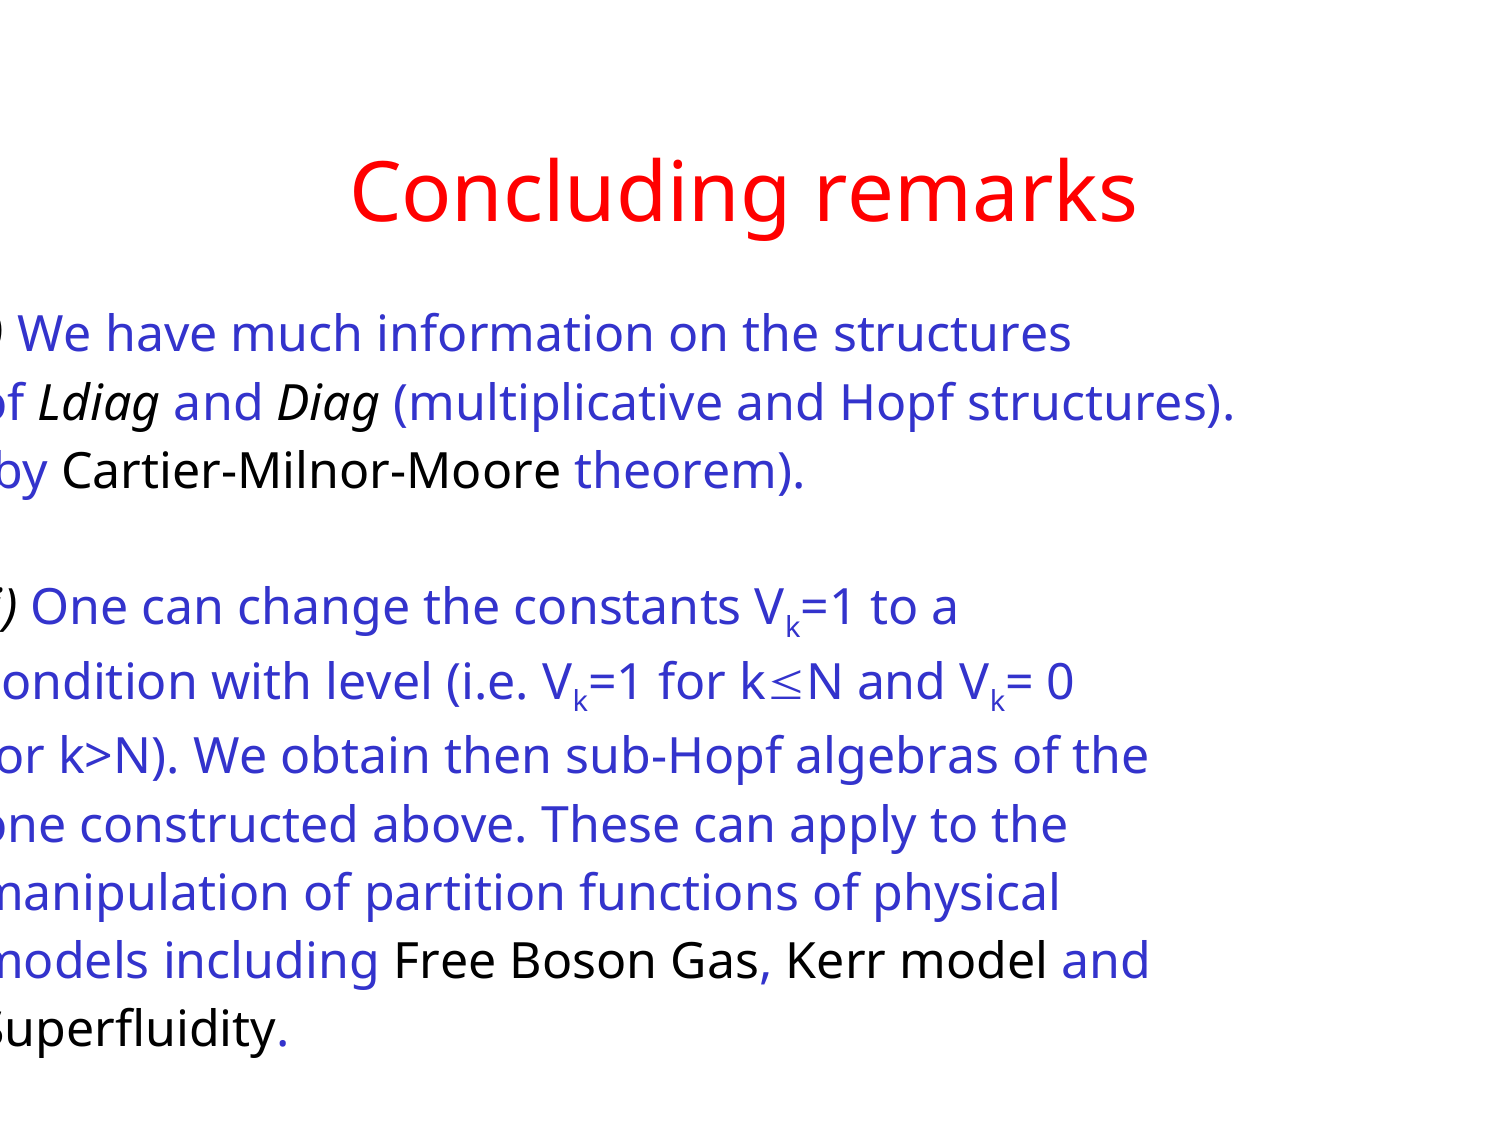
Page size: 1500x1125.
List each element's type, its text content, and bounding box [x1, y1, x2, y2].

text_box Concluding remarks i) We have much information on the structures of Ldiag and Diag (multiplicative and Hopf structures). (by Cartier-Milnor-Moore theorem). ii) One can change the constants Vk=1 to a condition with level (i.e. Vk=1 for kN and Vk= 0 for k>N). We obtain then sub-Hopf algebras of the one constructed above. These can apply to the manipulation of partition functions of physical models including Free Boson Gas, Kerr model and Superfluidity. [0, 125, 1500, 1125]
